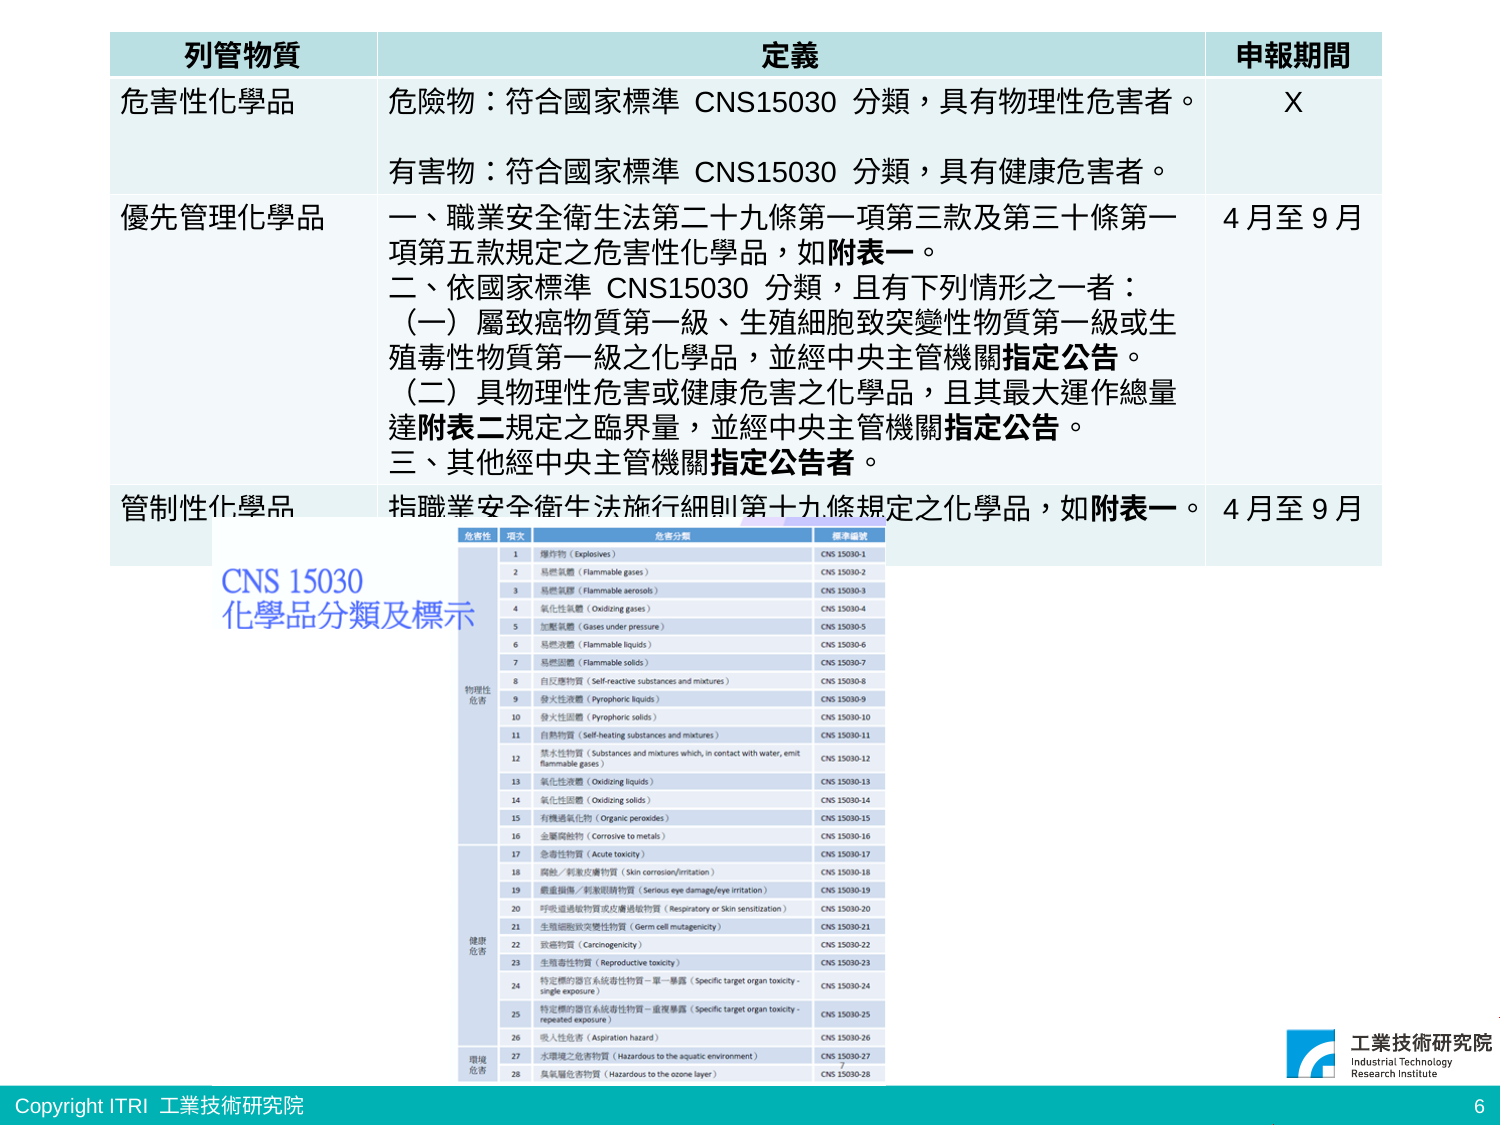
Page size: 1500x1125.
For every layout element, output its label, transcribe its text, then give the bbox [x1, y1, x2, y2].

table_cell 危害性化學品 [110, 79, 377, 194]
table_cell X [1206, 79, 1382, 194]
table_header 列管物質 [110, 32, 377, 76]
table_cell 4月至9月 [1206, 485, 1382, 566]
text_box <編號> [1406, 1085, 1500, 1125]
table_cell 4月至9月 [1206, 195, 1382, 484]
table_cell 一、職業安全衛生法第二十九條第一項第三款及第三十條第一項第五款規定之危害性化學品，如附表一。 二、依國家標準 CNS15030 分類，且有下列情形之一者： （一）屬致癌物質第一級、生殖細胞致突變性物質第一級或生殖毒性物質第一級之化學品，並經中央主管機關指定公告。 （二）具物理性危害或健康危害之化學品，且其最大運作總量達附表二規定之臨界量，並經中央主管機關指定公告。 三、其他經中央主管機關指定公告者。 [378, 195, 1205, 484]
table_cell 指職業安全衛生法施行細則第十九條規定之化學品，如附表一。 [378, 485, 1205, 566]
table_cell 優先管理化學品 [110, 195, 377, 484]
table_cell 危險物：符合國家標準 CNS15030 分類，具有物理性危害者。 有害物：符合國家標準 CNS15030 分類，具有健康危害者。 [378, 79, 1205, 194]
table_cell 管制性化學品 [110, 485, 377, 566]
table_header 申報期間 [1206, 32, 1382, 76]
picture [212, 517, 886, 1086]
table_header 定義 [378, 32, 1205, 76]
